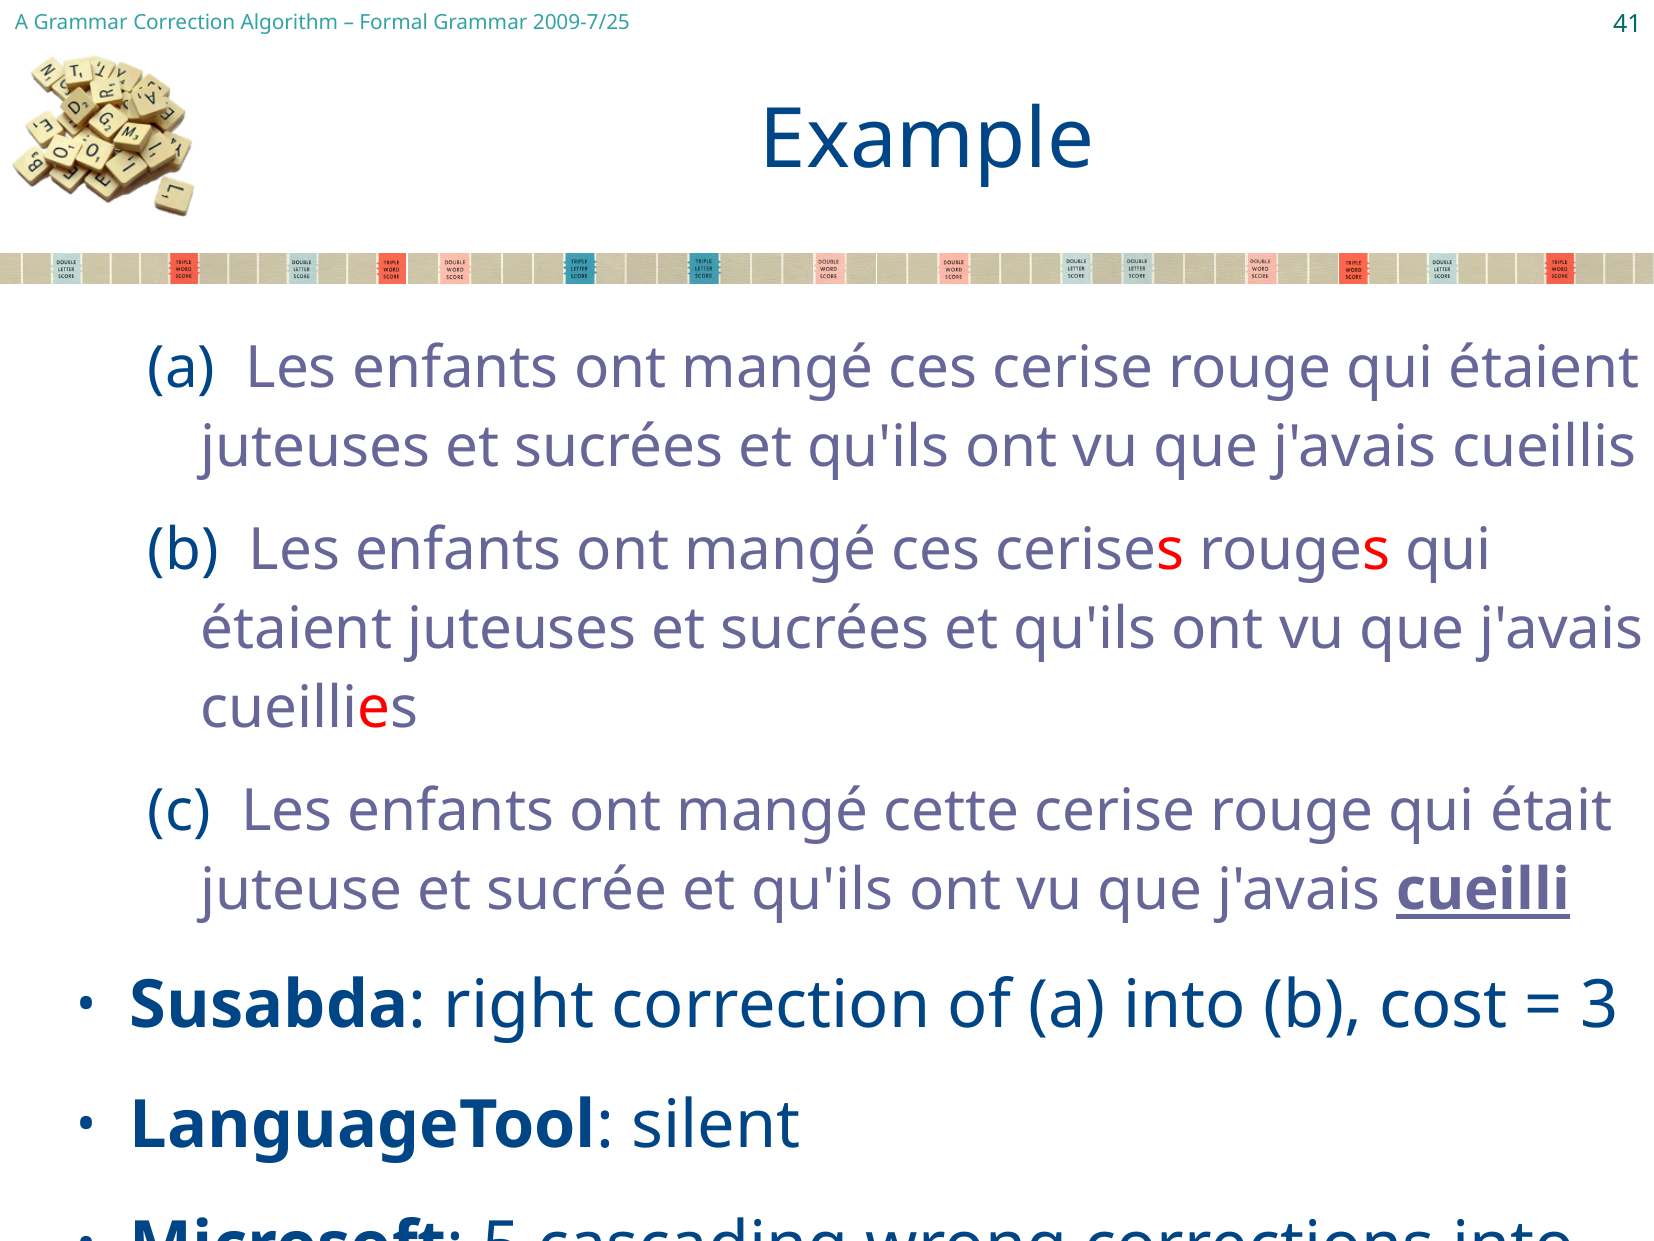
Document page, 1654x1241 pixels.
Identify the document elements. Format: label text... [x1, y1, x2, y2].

list Les enfants ont mangé ces cerise rouge qui étaient juteuses et sucrées et qu'ils ont vu que j'avais cueillis Les enfants ont mangé ces cerises rouges qui étaient juteuses et sucrées et qu'ils ont vu que j'avais cueillies Les enfants ont mangé cette cerise rouge qui était juteuse et sucrée et qu'ils ont vu que j'avais cueilli Susabda: right correction of (a) into (b), cost = 3 LanguageTool: silent Microsoft: 5 cascading wrong corrections into (c) and remaining (introduced) error [59, 324, 1654, 1209]
picture [1339, 253, 1654, 284]
picture [11, 53, 195, 219]
picture [408, 253, 876, 284]
picture [877, 253, 1338, 284]
picture [0, 253, 406, 284]
title Example [218, 39, 1636, 232]
